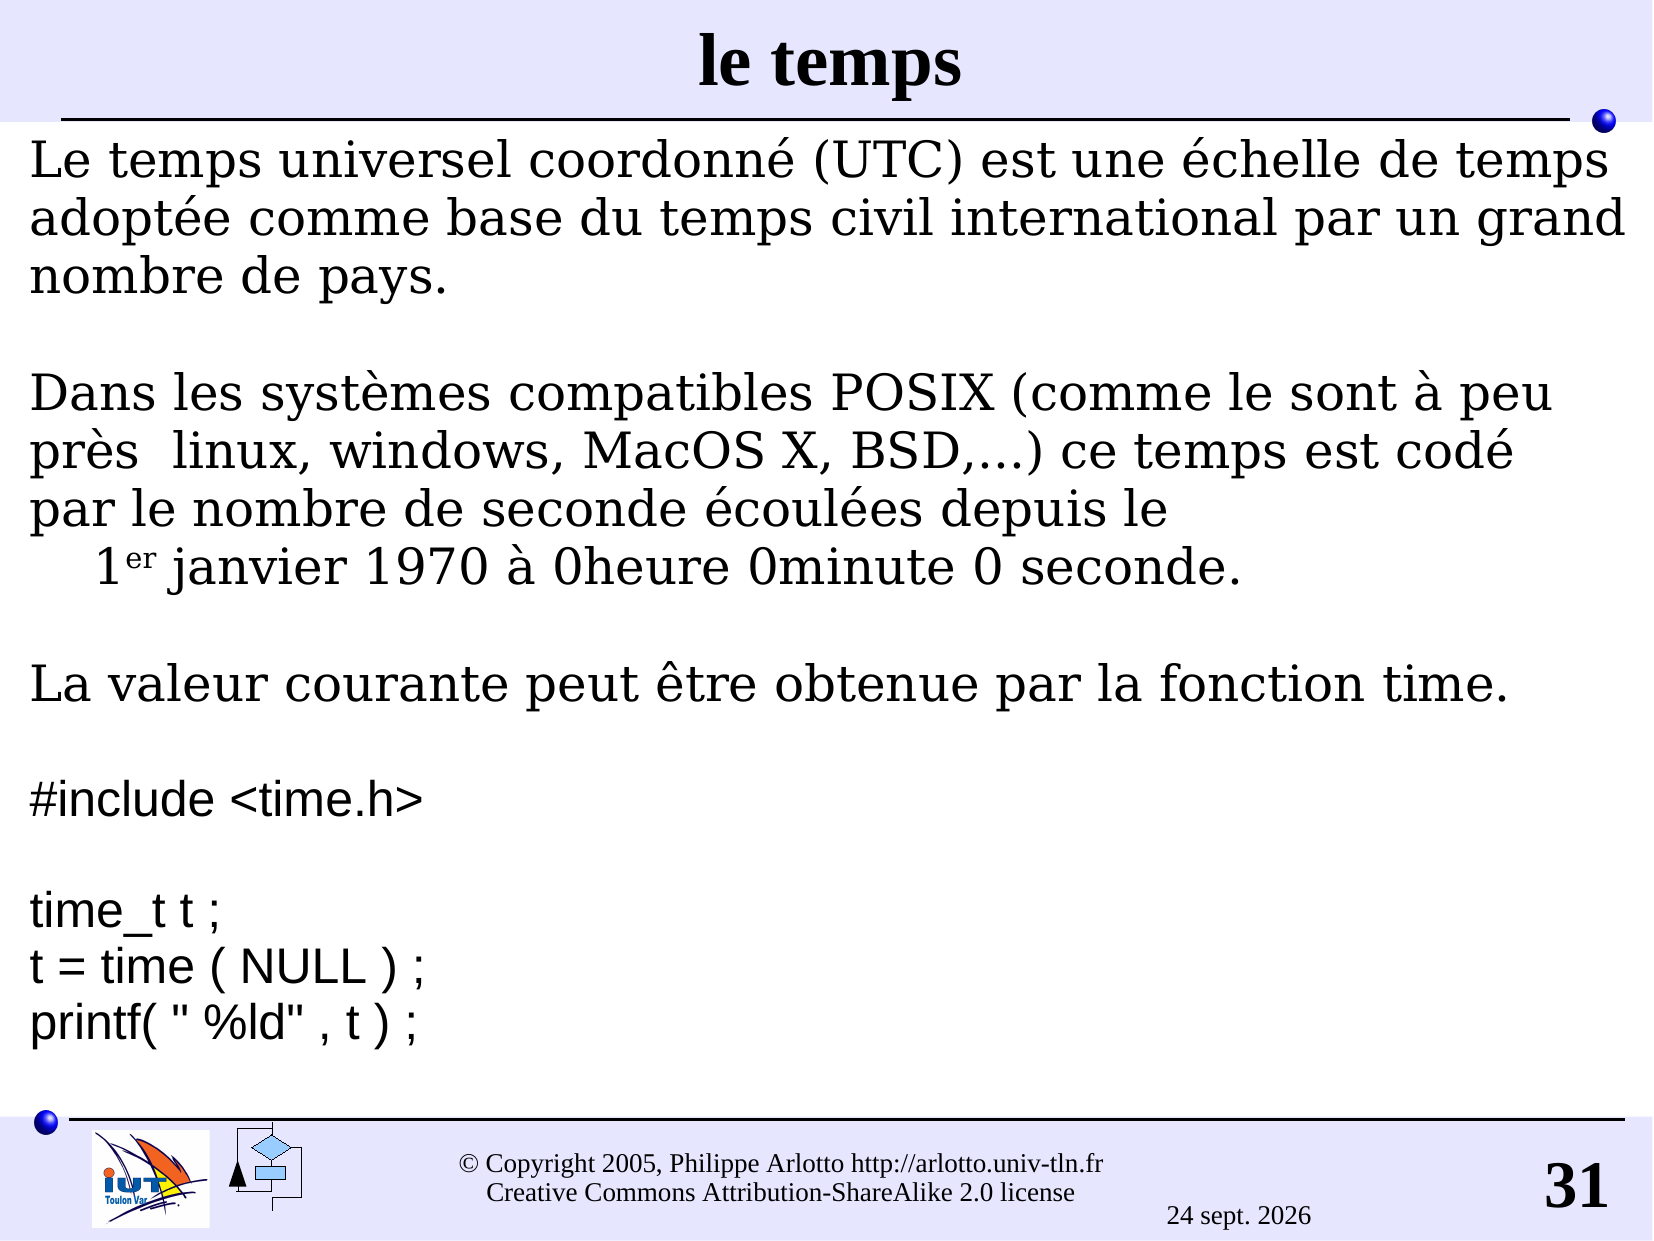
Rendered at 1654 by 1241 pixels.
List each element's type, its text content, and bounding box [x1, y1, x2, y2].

title le temps [95, 11, 1585, 110]
text_box Le temps universel coordonné (UTC) est une échelle de temps adoptée comme base du temps civil international par un grand nombre de pays. Dans les systèmes compatibles POSIX (comme le sont à peu près linux, windows, MacOS X, BSD,...) ce temps est codé par le nombre de seconde écoulées depuis le 1er janvier 1970 à 0heure 0minute 0 seconde. La valeur courante peut être obtenue par la fonction time. #include <time.h> time_t t ; t = time ( NULL ) ; printf( " %ld" , t ) ; [29, 130, 1628, 1116]
